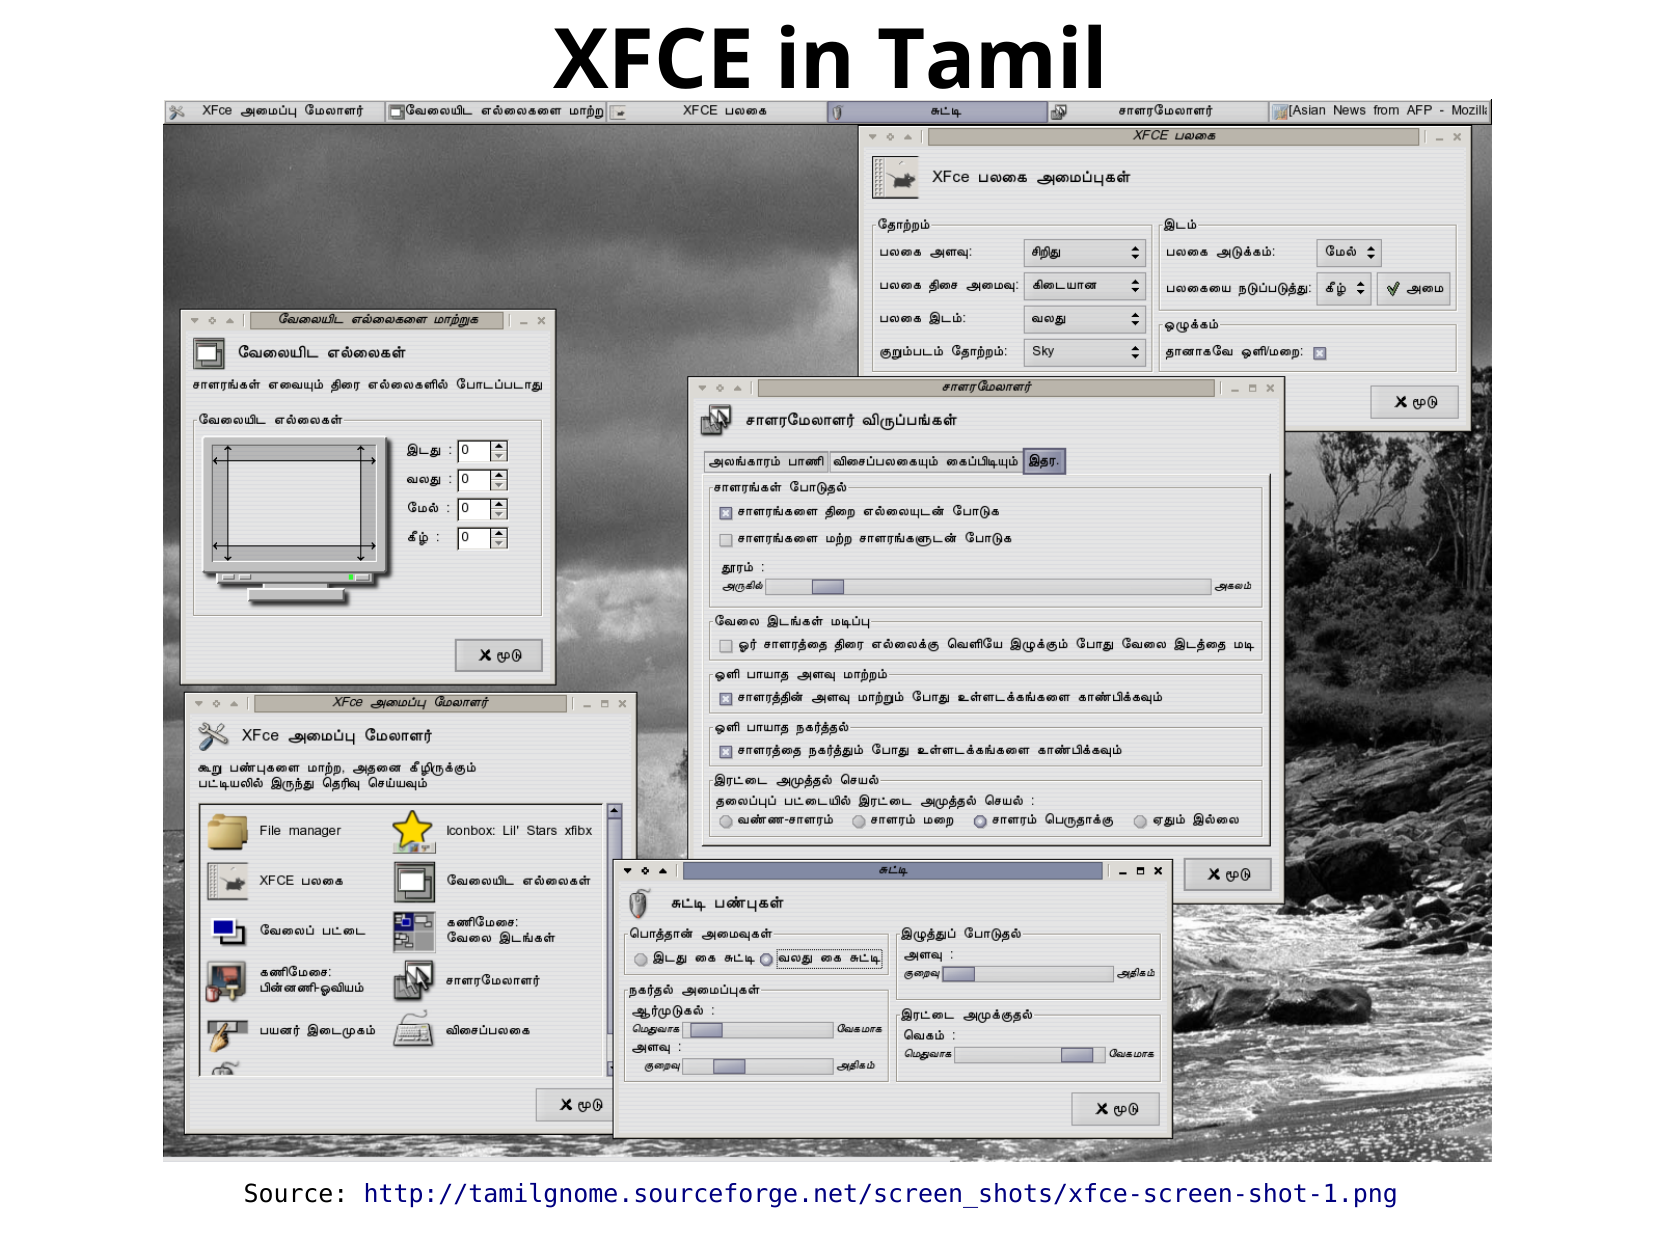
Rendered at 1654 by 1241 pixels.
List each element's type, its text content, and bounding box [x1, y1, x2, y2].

text_box Source: http://tamilgnome.sourceforge.net/screen_shots/xfce-screen-shot-1.png [243, 1179, 1447, 1241]
picture [163, 99, 1492, 1162]
text_box XFCE in Tamil [553, 0, 1327, 99]
